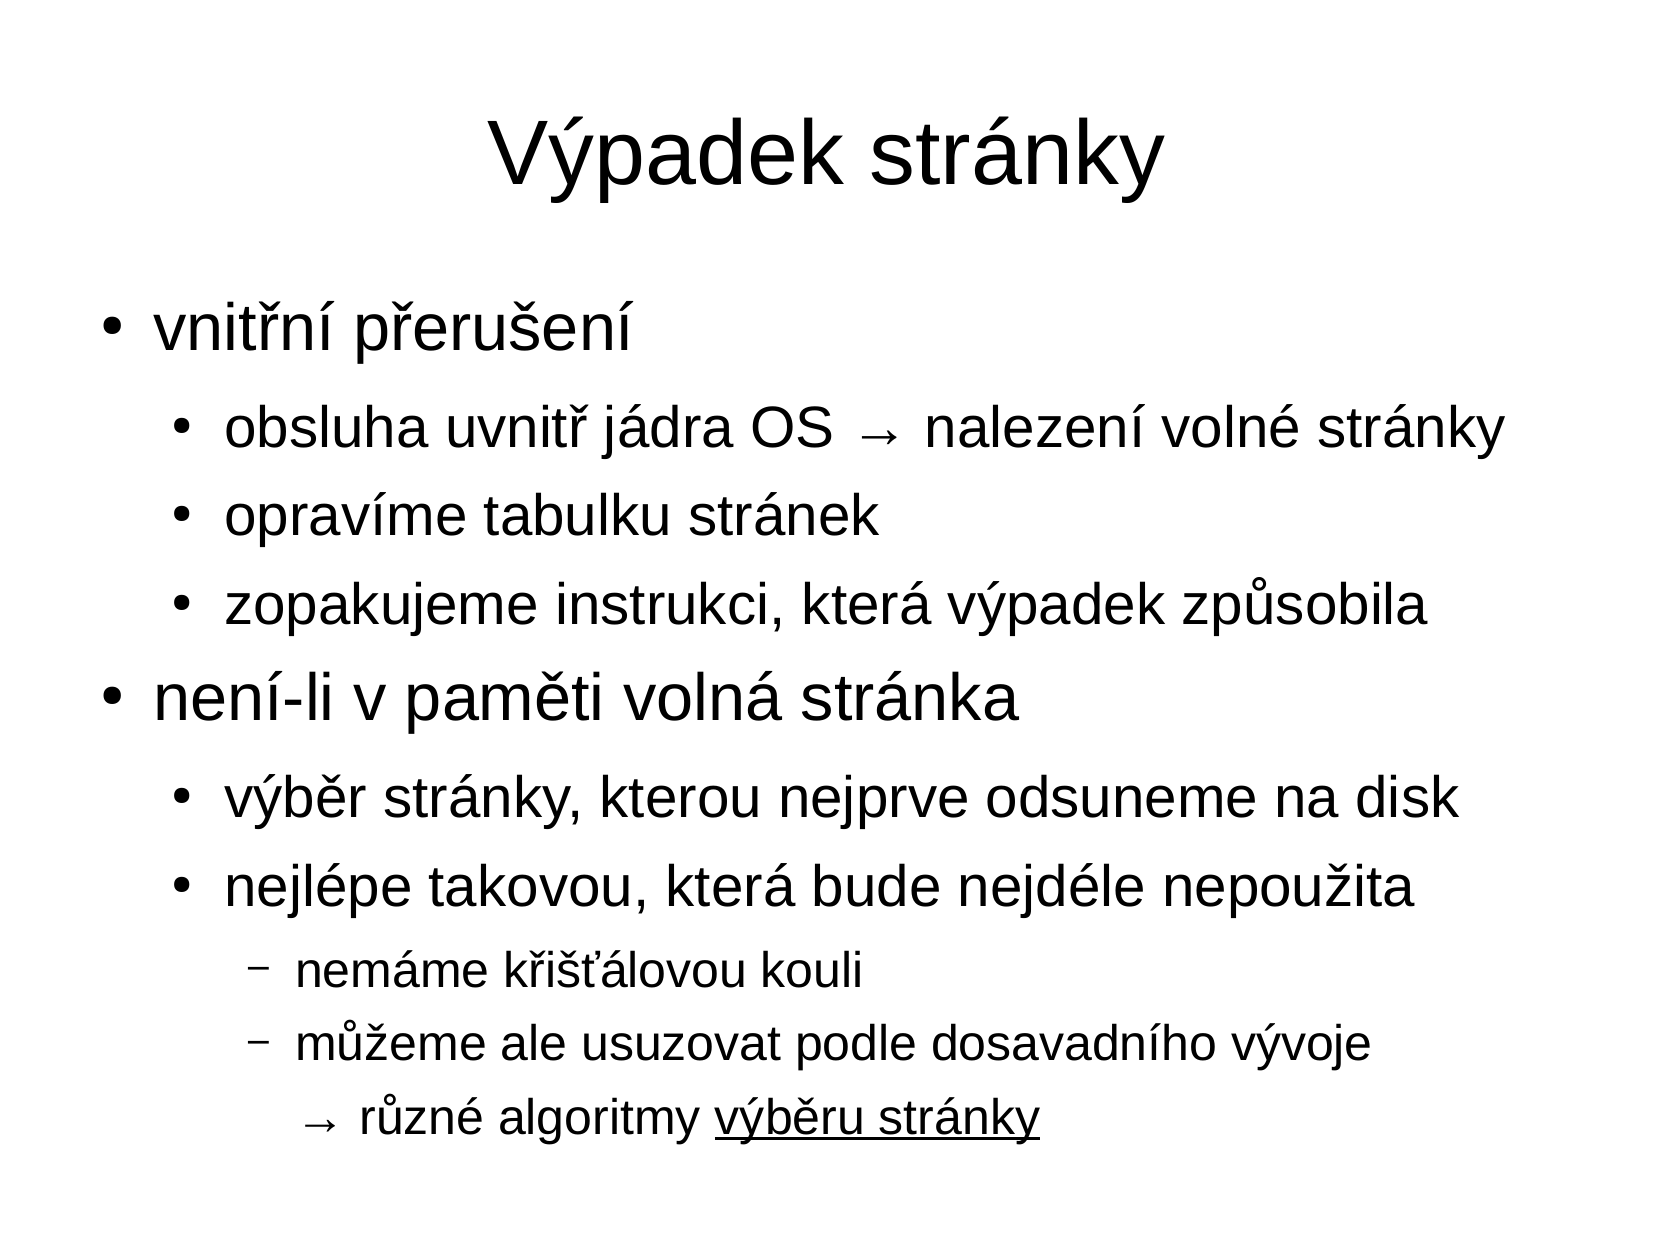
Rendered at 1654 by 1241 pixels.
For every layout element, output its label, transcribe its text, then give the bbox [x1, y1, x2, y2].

list vnitřní přerušení obsluha uvnitř jádra OS → nalezení volné stránky opravíme tabulku stránek zopakujeme instrukci, která výpadek způsobila není-li v paměti volná stránka výběr stránky, kterou nejprve odsuneme na disk nejlépe takovou, která bude nejdéle nepoužita nemáme křišťálovou kouli můžeme ale usuzovat podle dosavadního vývoje → různé algoritmy výběru stránky [82, 290, 1571, 1145]
title Výpadek stránky [82, 56, 1571, 250]
